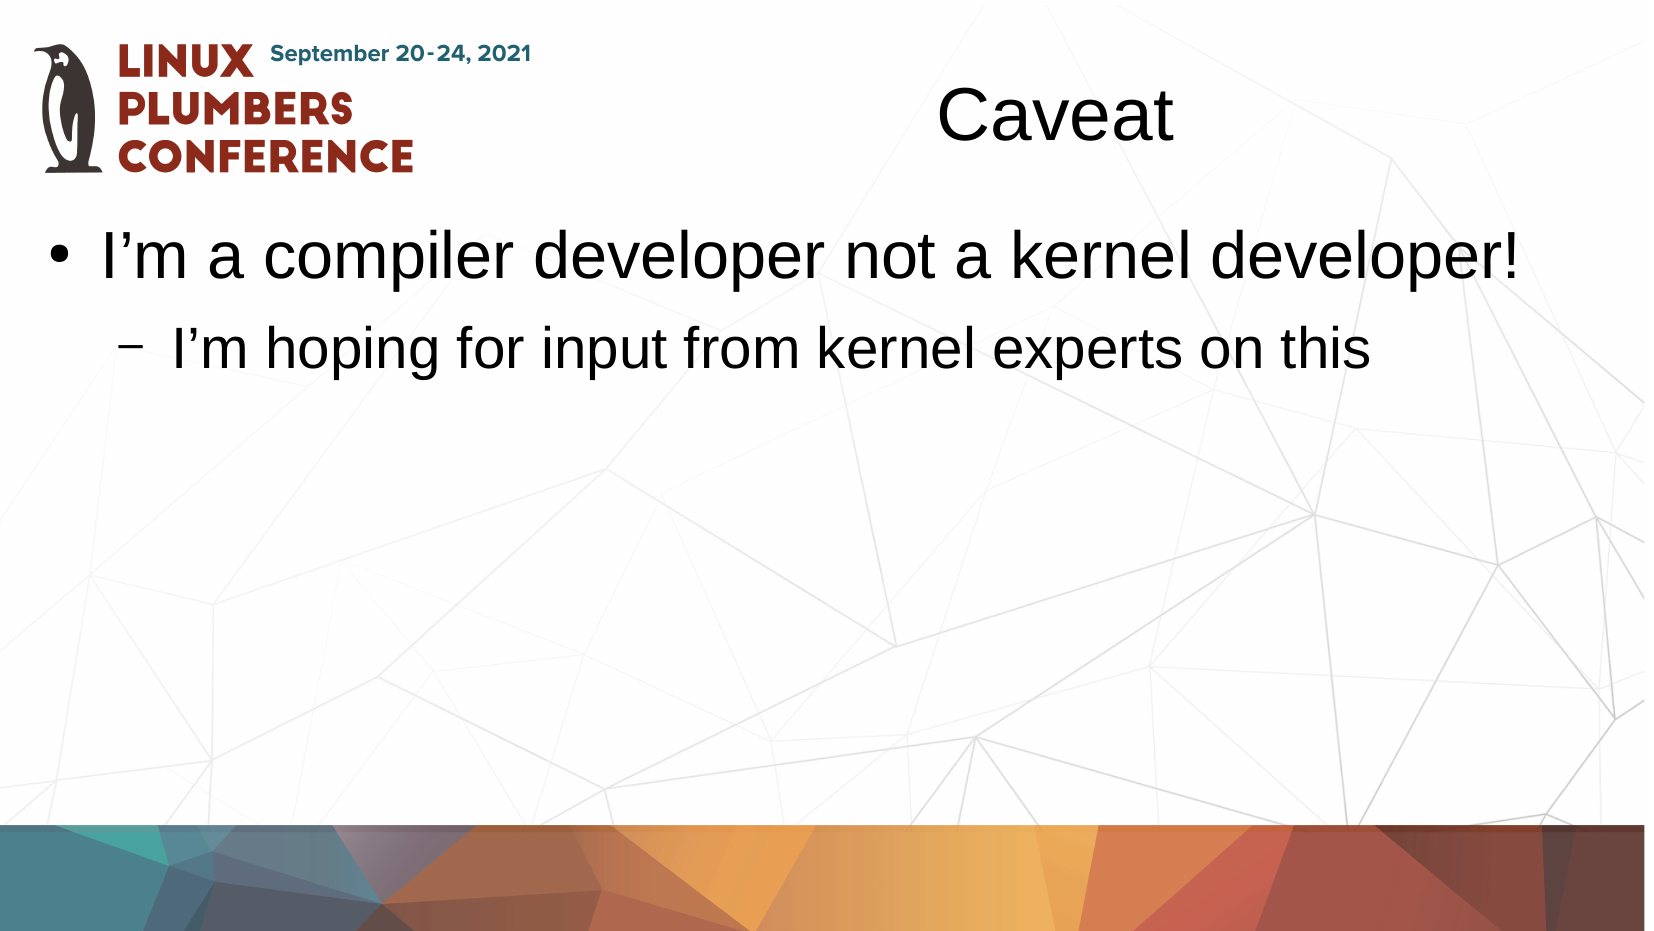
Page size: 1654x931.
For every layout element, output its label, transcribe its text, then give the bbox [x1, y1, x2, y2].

picture [0, 1, 1645, 931]
title Caveat [540, 37, 1571, 193]
list I’m a compiler developer not a kernel developer! I’m hoping for input from kernel experts on this [30, 217, 1645, 796]
